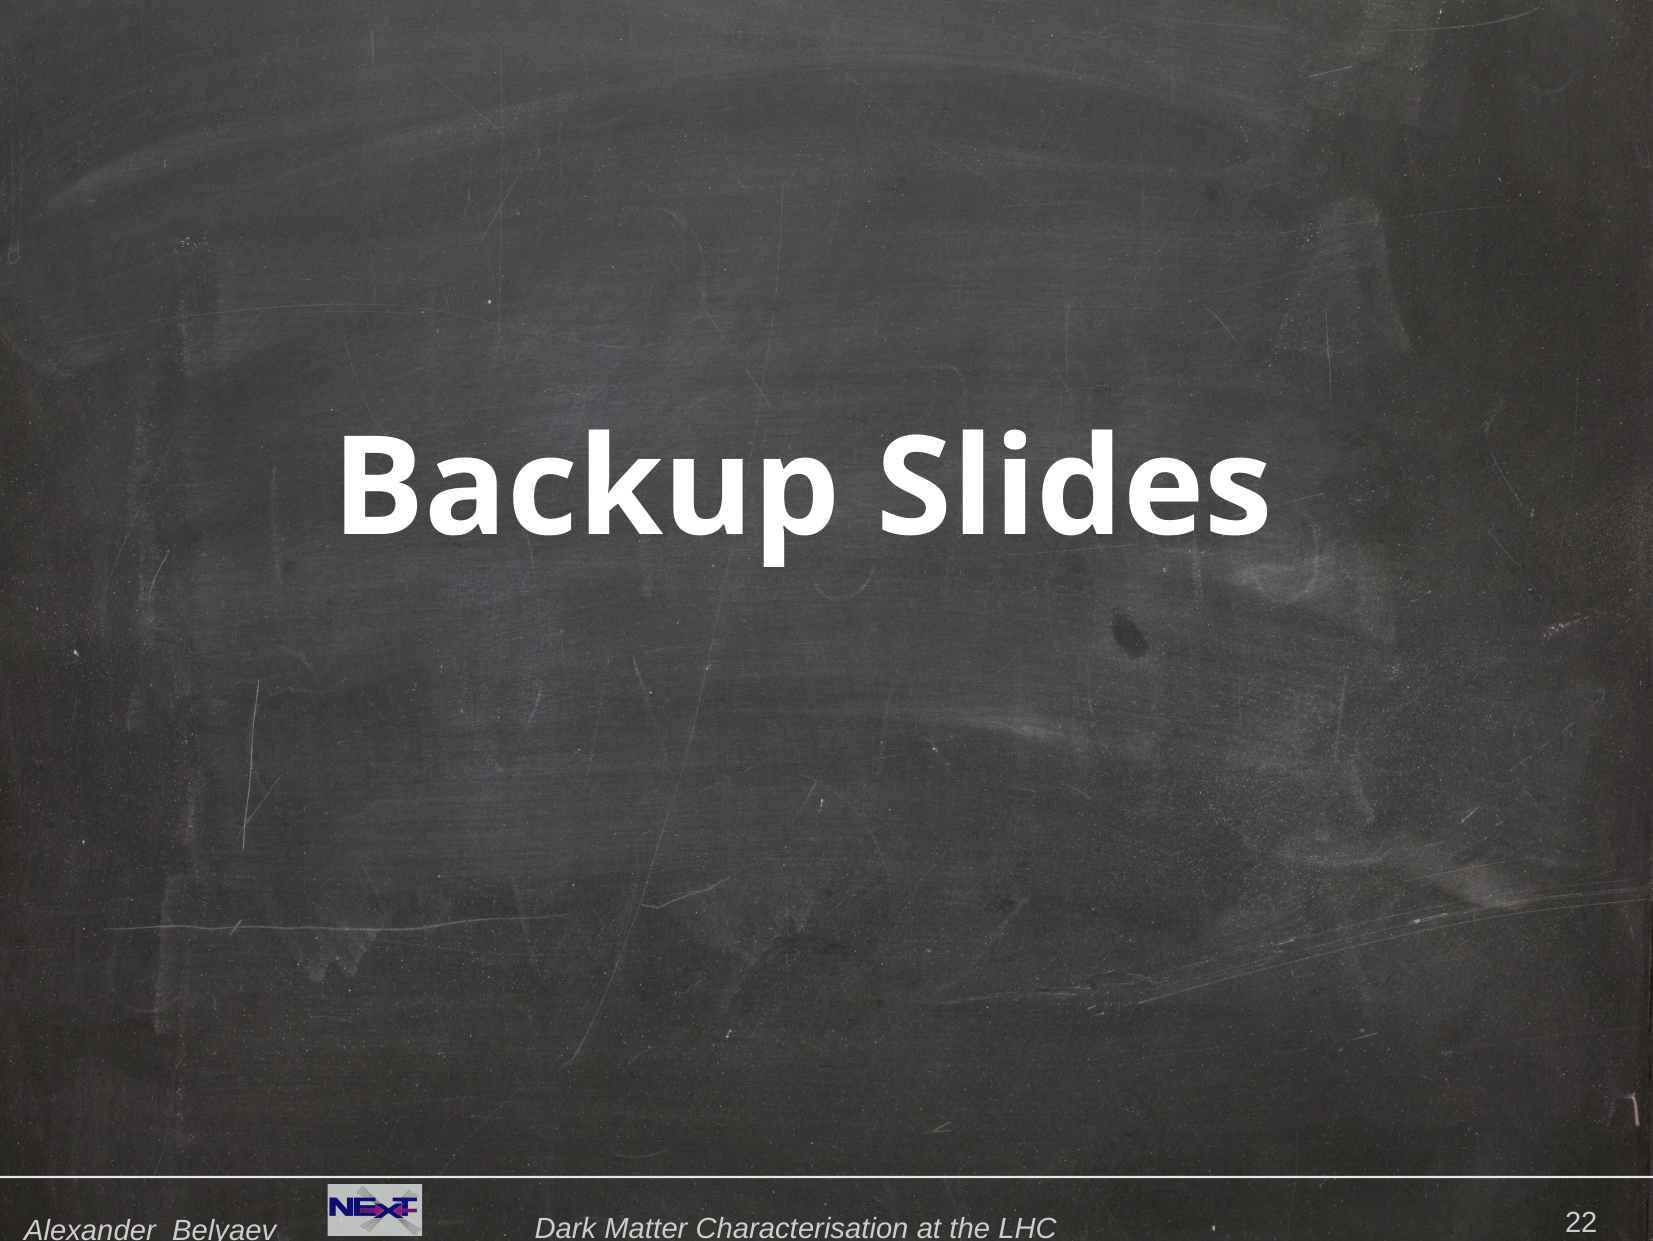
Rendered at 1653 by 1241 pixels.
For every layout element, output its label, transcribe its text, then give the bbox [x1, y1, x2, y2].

title Backup Slides [0, 383, 1630, 576]
picture [0, 0, 1653, 1175]
picture [0, 1179, 1653, 1241]
